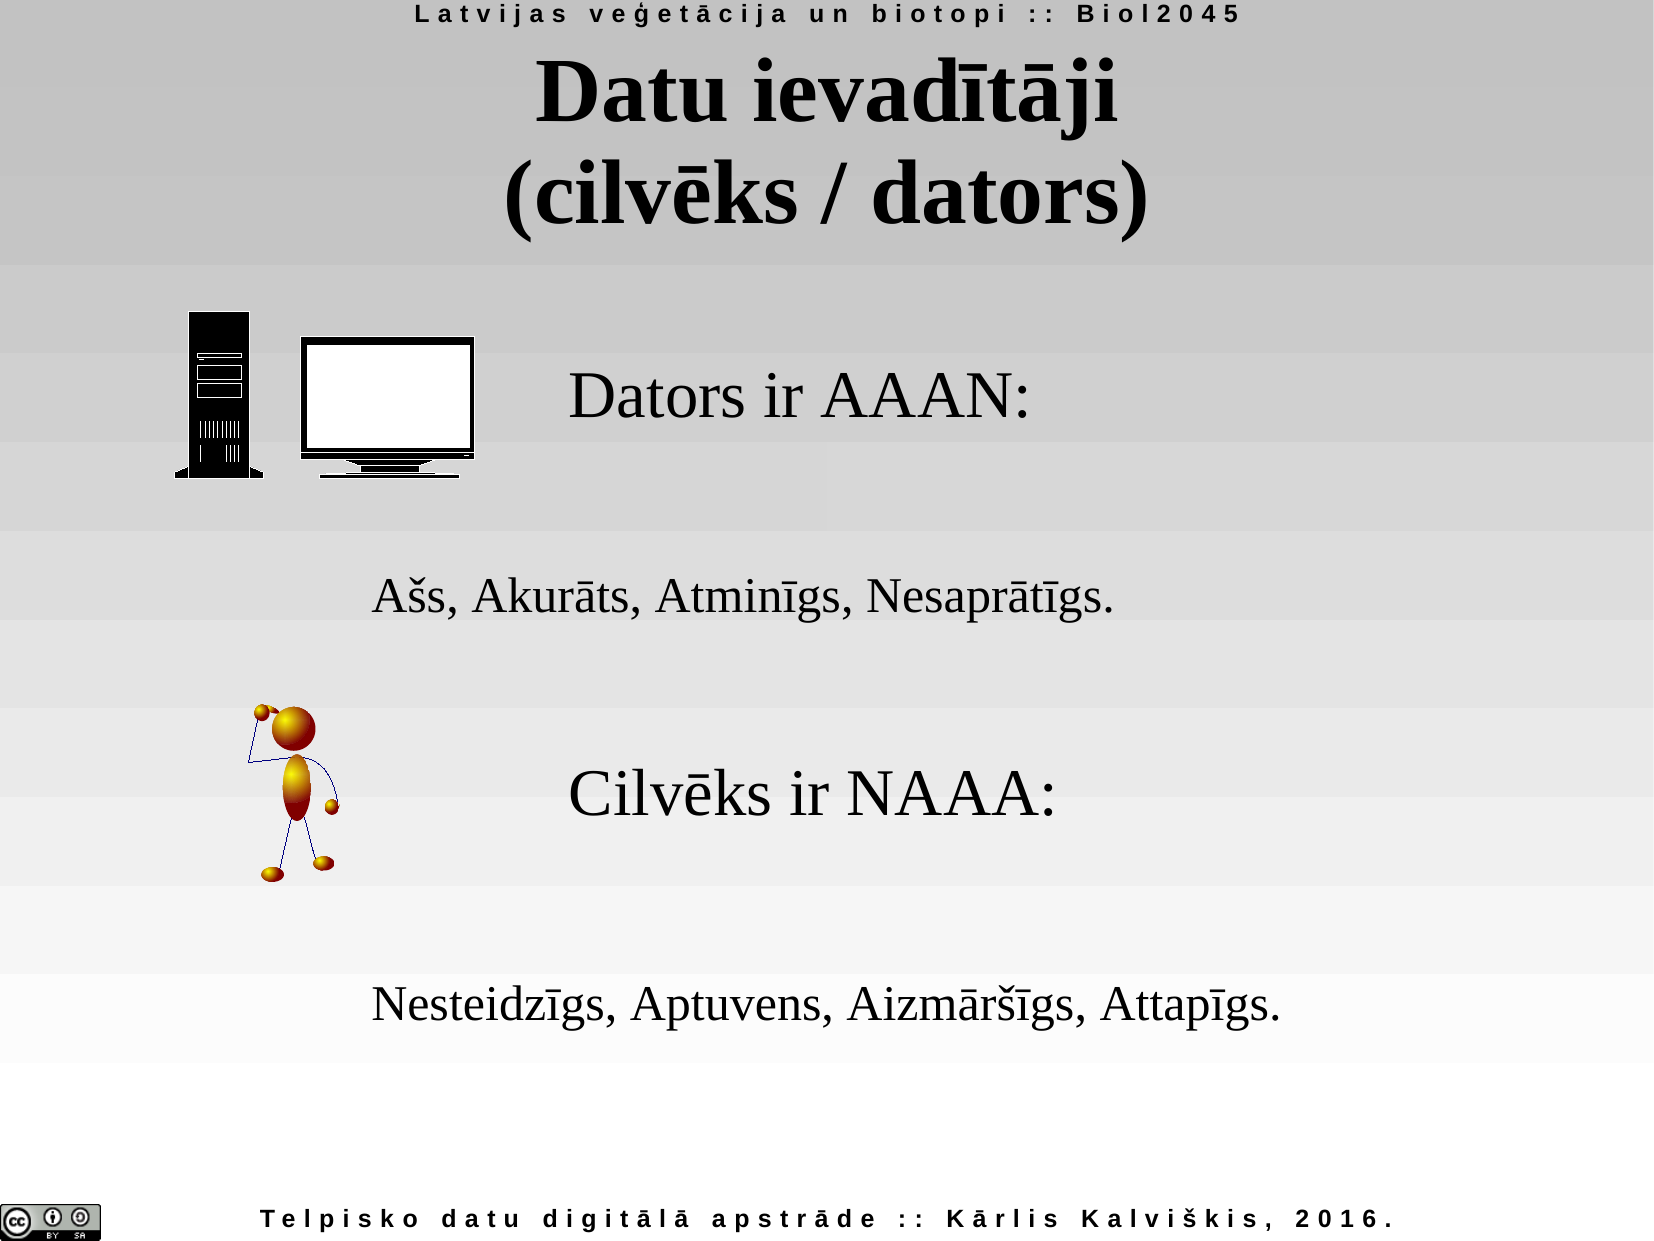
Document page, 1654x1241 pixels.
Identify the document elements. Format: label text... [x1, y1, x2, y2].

text_box [282, 754, 311, 821]
text_box [313, 856, 335, 871]
title Datu ievadītāji (cilvēks / dators) [59, 37, 1596, 246]
text_box [325, 799, 341, 815]
picture [0, 0, 1654, 1241]
text_box [300, 336, 475, 479]
text_box Cilvēks ir NAAA: [568, 756, 1131, 831]
text_box Dators ir AAAN: [568, 357, 1165, 433]
text_box [254, 704, 316, 751]
text_box [174, 311, 264, 479]
text_box Ašs, Akurāts, Atminīgs, Nesaprātīgs. [371, 568, 1115, 624]
text_box Nesteidzīgs, Aptuvens, Aizmāršīgs, Attapīgs. [371, 975, 1282, 1031]
text_box [261, 867, 284, 882]
